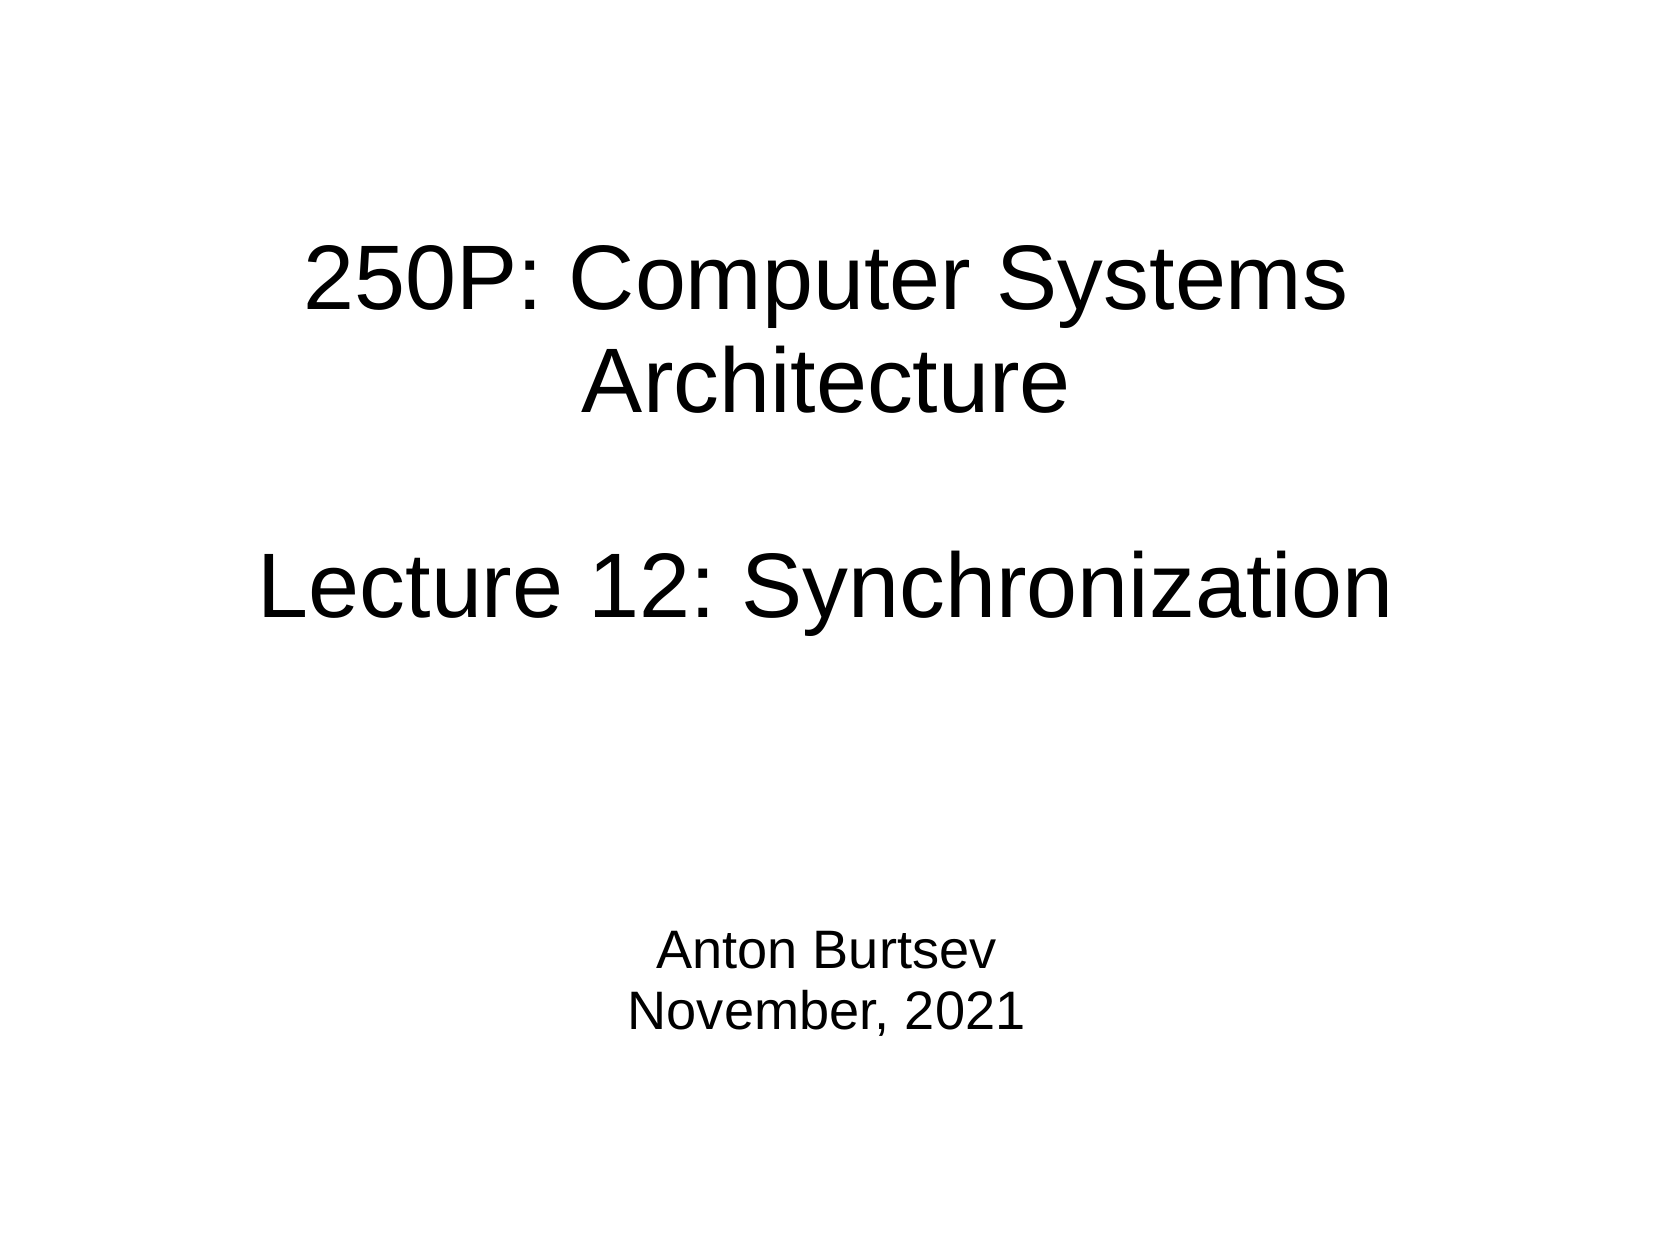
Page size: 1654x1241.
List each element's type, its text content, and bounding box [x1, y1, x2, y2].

title 250P: Computer Systems Architecture Lecture 12: Synchronization [82, 113, 1571, 637]
subtitle Anton Burtsev November, 2021 [82, 637, 1571, 1109]
